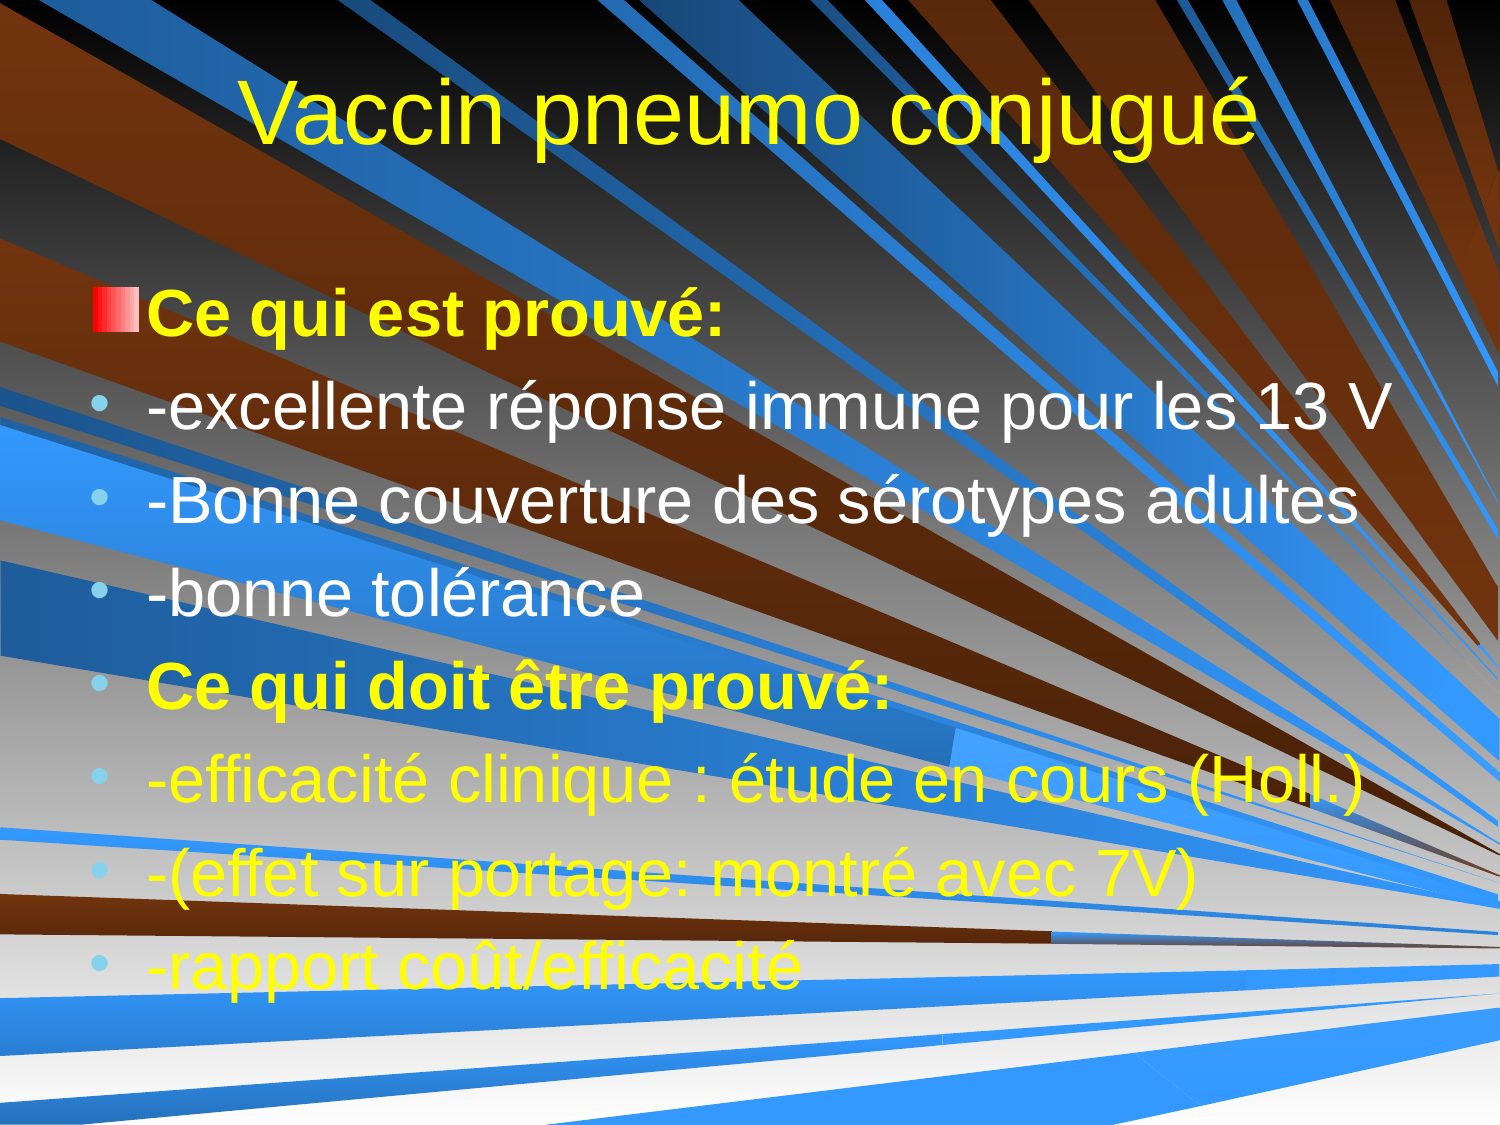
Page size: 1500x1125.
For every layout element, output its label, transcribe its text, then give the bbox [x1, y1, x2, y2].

title Vaccin pneumo conjugué [75, 45, 1425, 234]
list Ce qui est prouvé: -excellente réponse immune pour les 13 V -Bonne couverture des sérotypes adultes -bonne tolérance Ce qui doit être prouvé: -efficacité clinique : étude en cours (Holl.) -(effet sur portage: montré avec 7V) -rapport coût/efficacité [75, 262, 1425, 1006]
